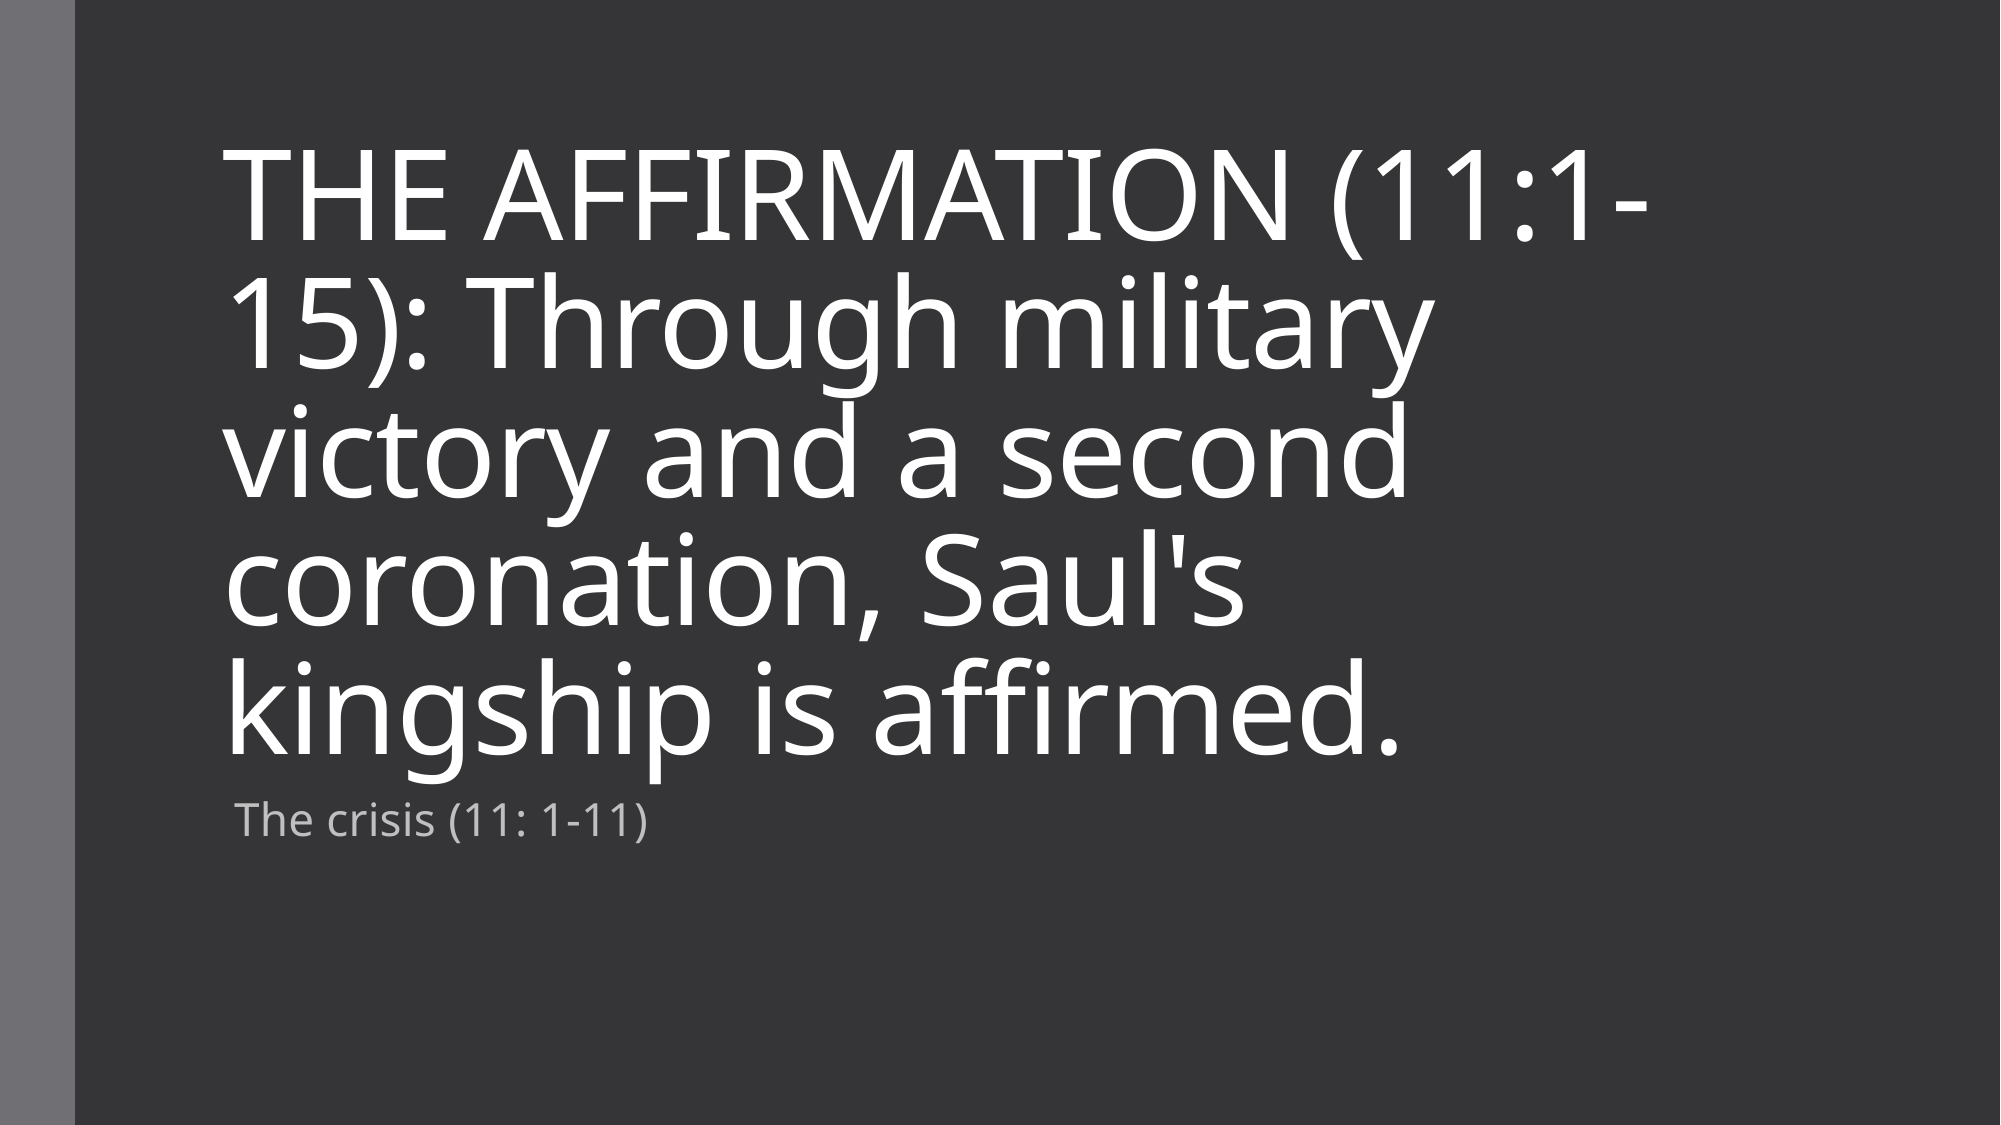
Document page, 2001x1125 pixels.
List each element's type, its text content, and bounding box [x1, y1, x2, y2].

subtitle The crisis (11: 1-11) [206, 787, 1752, 1066]
title THE AFFIRMATION (11:1-15): Through military victory and a second coronation, Saul's kingship is affirmed. [206, 124, 1752, 787]
